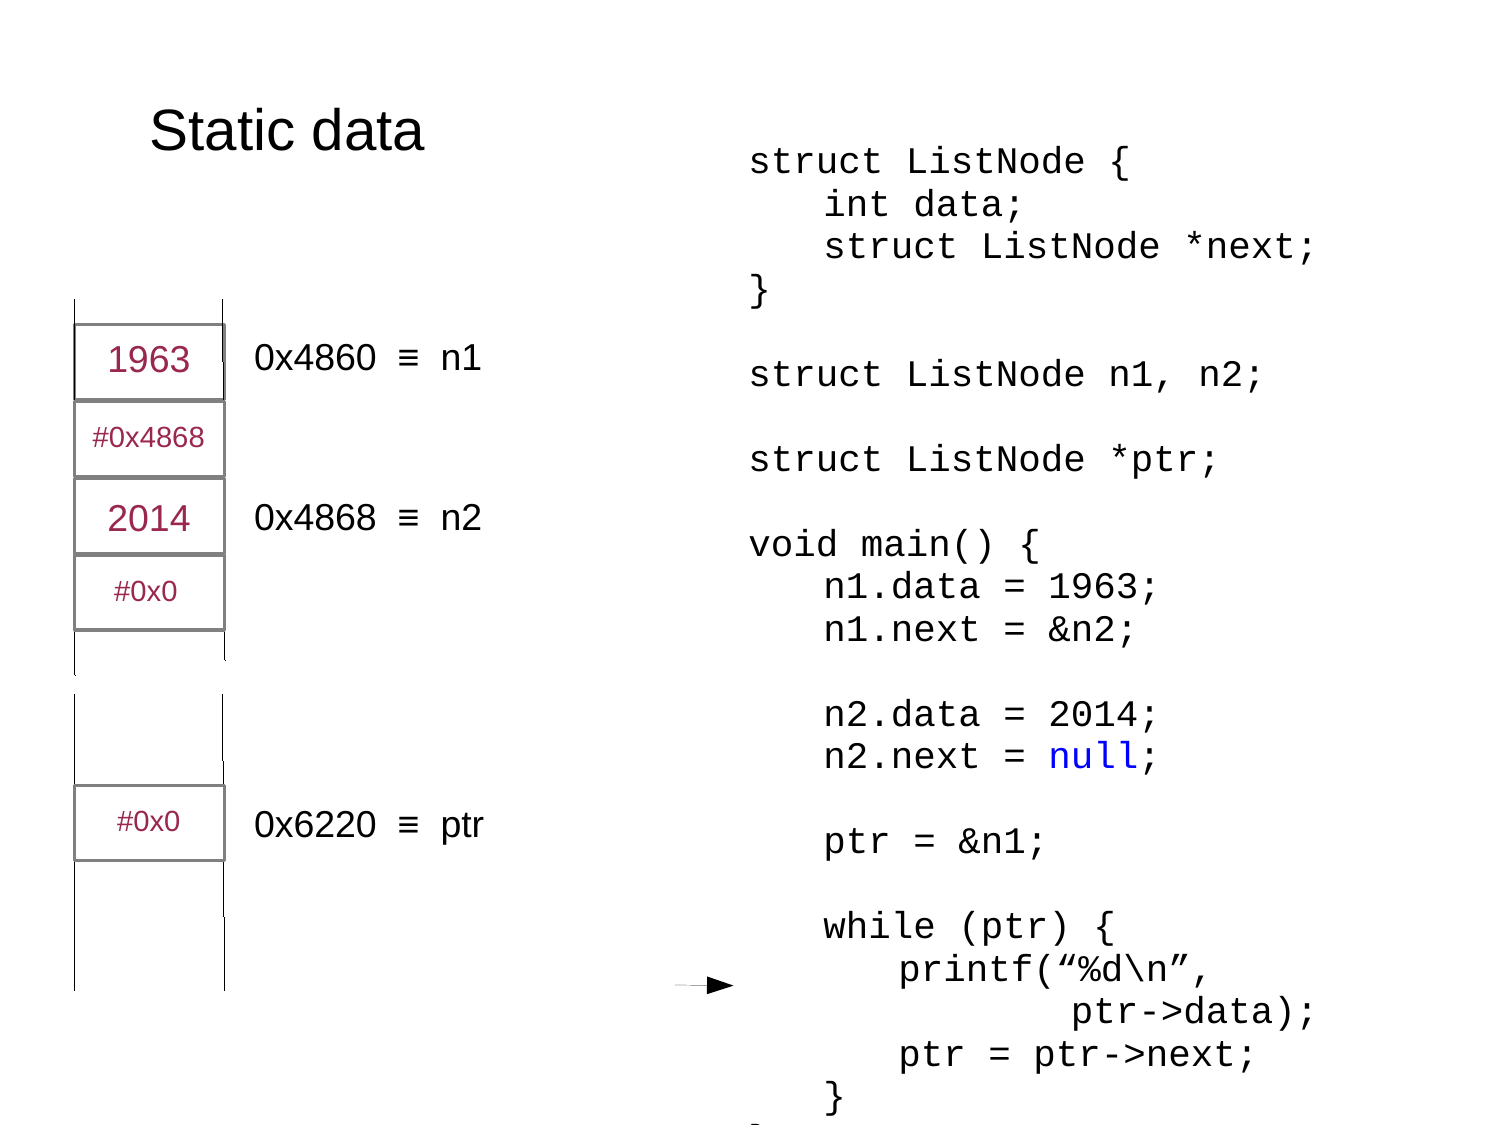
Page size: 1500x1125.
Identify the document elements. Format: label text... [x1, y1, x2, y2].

text_box #0x0 [75, 567, 217, 616]
text_box 0x4868 ≡ n2 [239, 488, 705, 549]
text_box #0x4868 [75, 413, 223, 461]
text_box Static data [135, 90, 1156, 235]
text_box 0x4860 ≡ n1 [239, 329, 705, 389]
text_box 0x6220 ≡ ptr [239, 796, 705, 856]
text_box struct ListNode { int data; struct ListNode *next; } struct ListNode n1, n2; struct ListNode *ptr; void main() { n1.data = 1963; n1.next = &n2; n2.data = 2014; n2.next = null; ptr = &n1; while (ptr) { printf(“%d\n”, ptr->data); ptr = ptr->next; } } [733, 135, 1454, 1050]
text_box 2014 [75, 490, 223, 547]
text_box 1963 [75, 330, 223, 388]
text_box #0x0 [75, 797, 223, 845]
